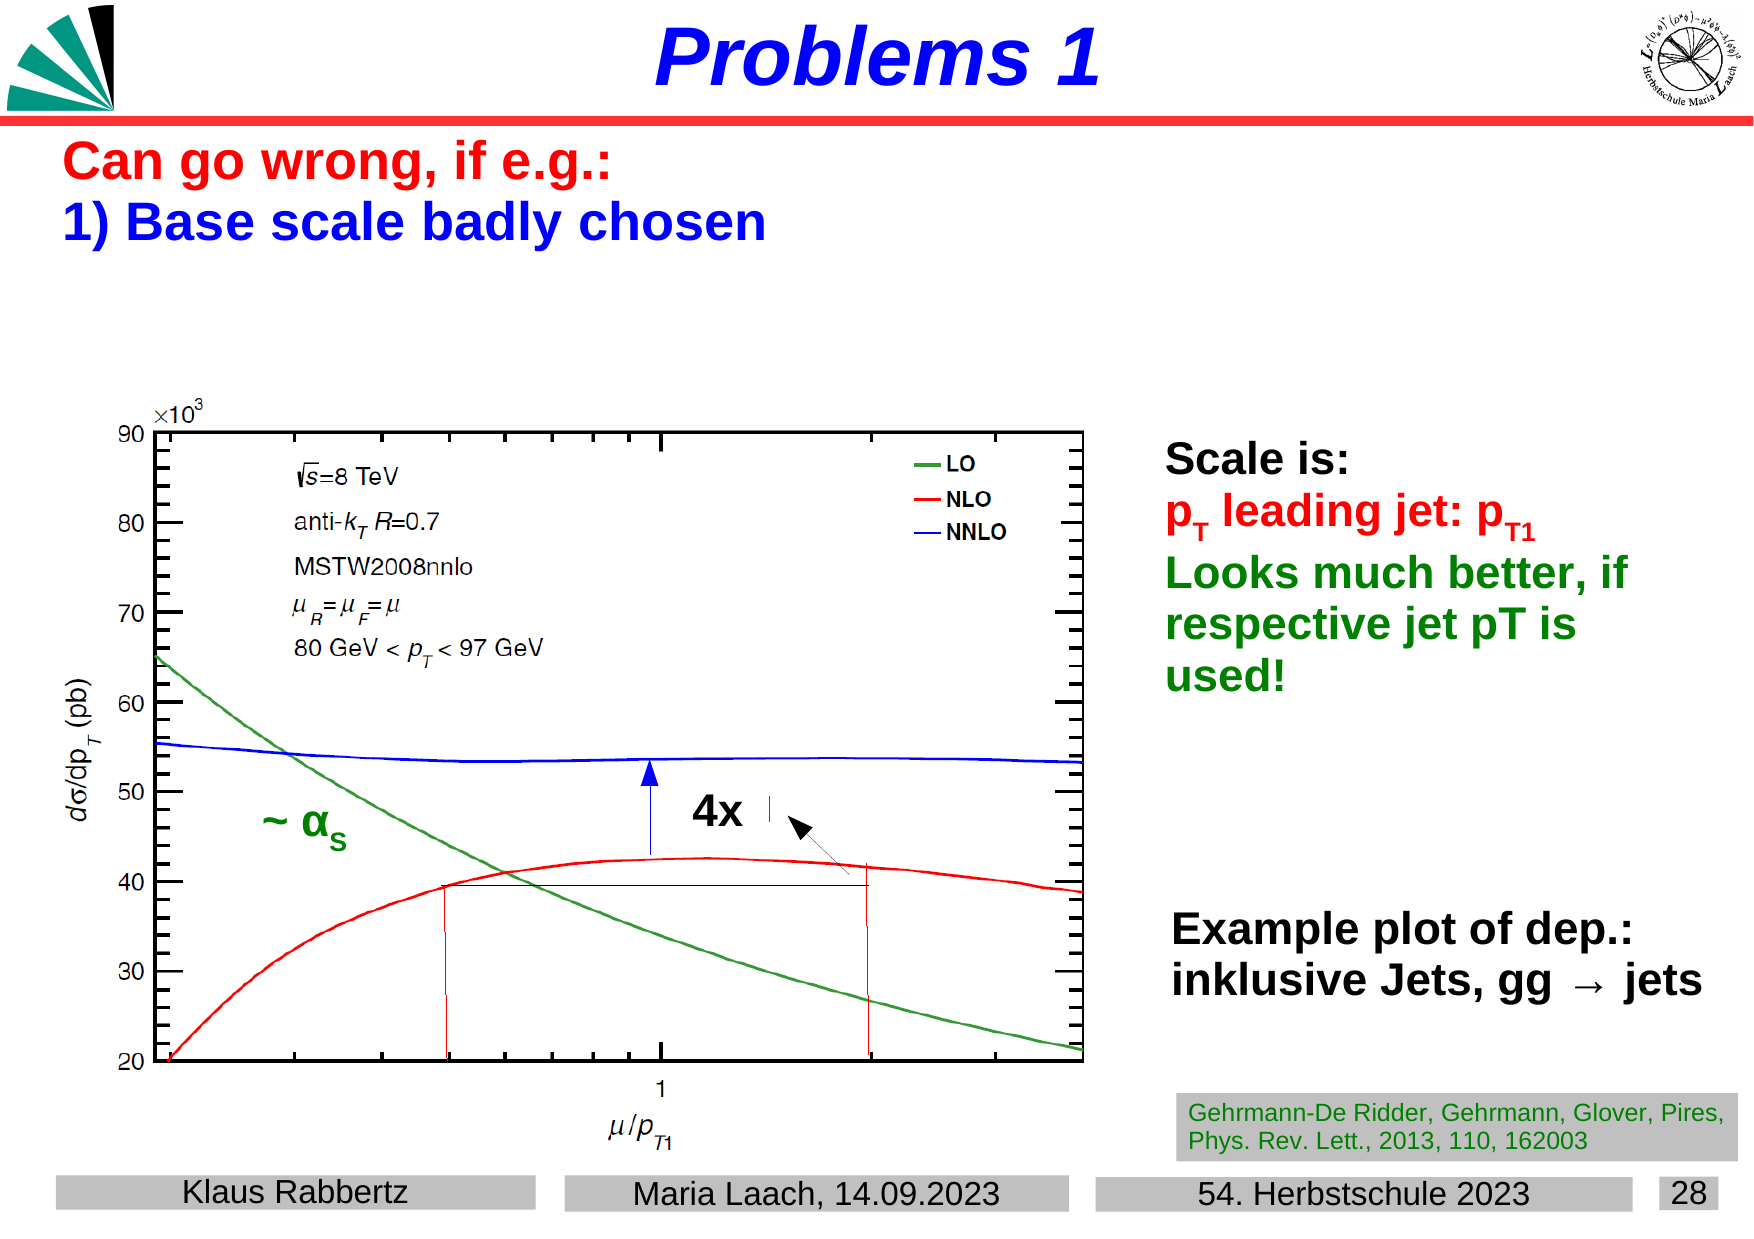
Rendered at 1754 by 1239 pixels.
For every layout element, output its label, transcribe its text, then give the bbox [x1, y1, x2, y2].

picture [1641, 11, 1741, 106]
picture [58, 390, 1094, 1157]
text_box 4x [680, 778, 769, 843]
text_box Can go wrong, if e.g.: 1) Base scale badly chosen [50, 124, 986, 380]
text_box Example plot of dep.: inklusive Jets, gg → jets [1159, 897, 1716, 1012]
text_box ~ αS [249, 789, 360, 864]
title Problems 1 [129, 0, 1627, 114]
text_box Scale is: pT leading jet: pT1 Looks much better, if respective jet pT is used! [1152, 427, 1684, 707]
picture [7, 5, 114, 112]
text_box Gehrmann-De Ridder, Gehrmann, Glover, Pires, Phys. Rev. Lett., 2013, 110, 162003 [1176, 1093, 1738, 1162]
